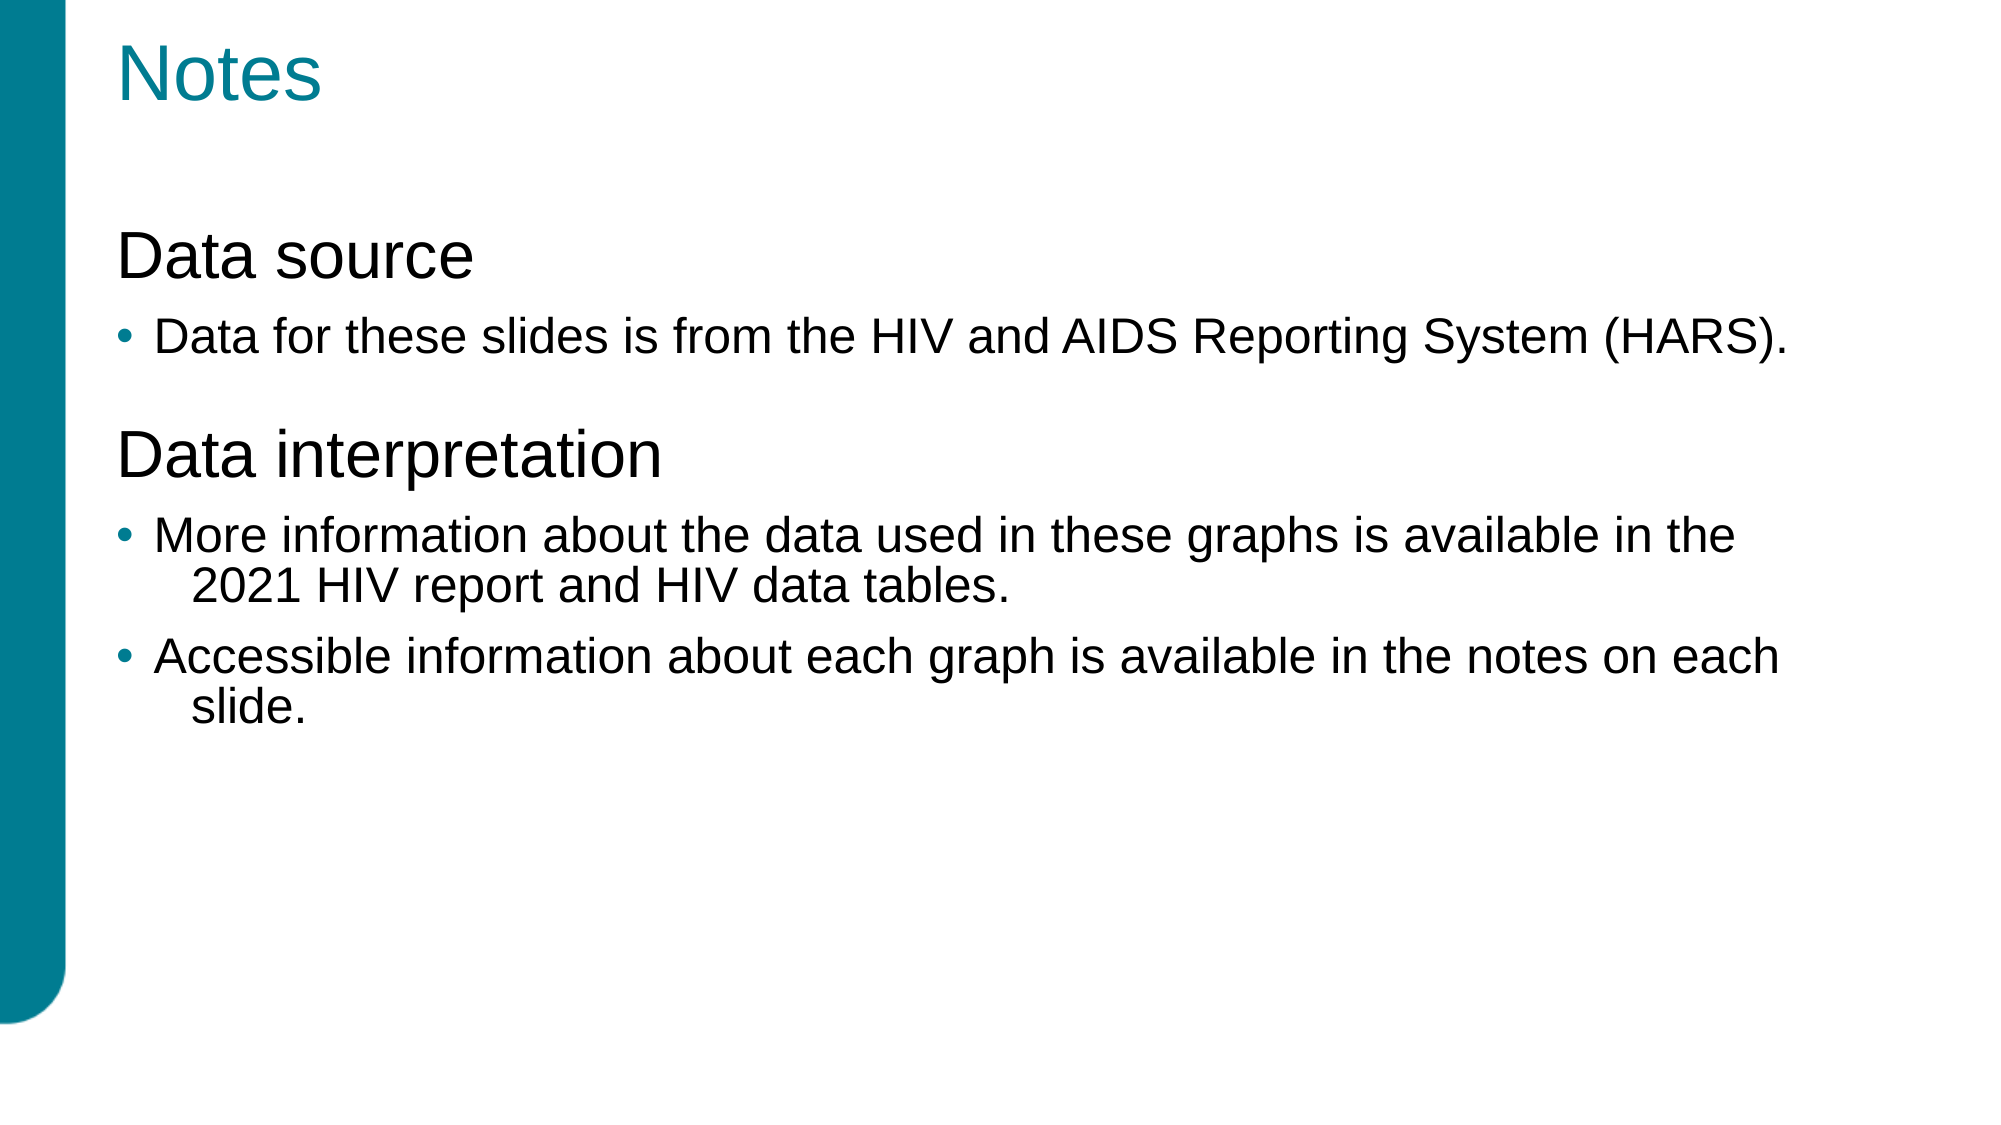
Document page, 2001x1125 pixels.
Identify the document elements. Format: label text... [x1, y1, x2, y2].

list Data source Data for these slides is from the HIV and AIDS Reporting System (HARS). Data interpretation More information about the data used in these graphs is available in the 2021 HIV report and HIV data tables. Accessible information about each graph is available in the notes on each slide. [101, 217, 1926, 1005]
title Notes [101, 29, 1926, 189]
